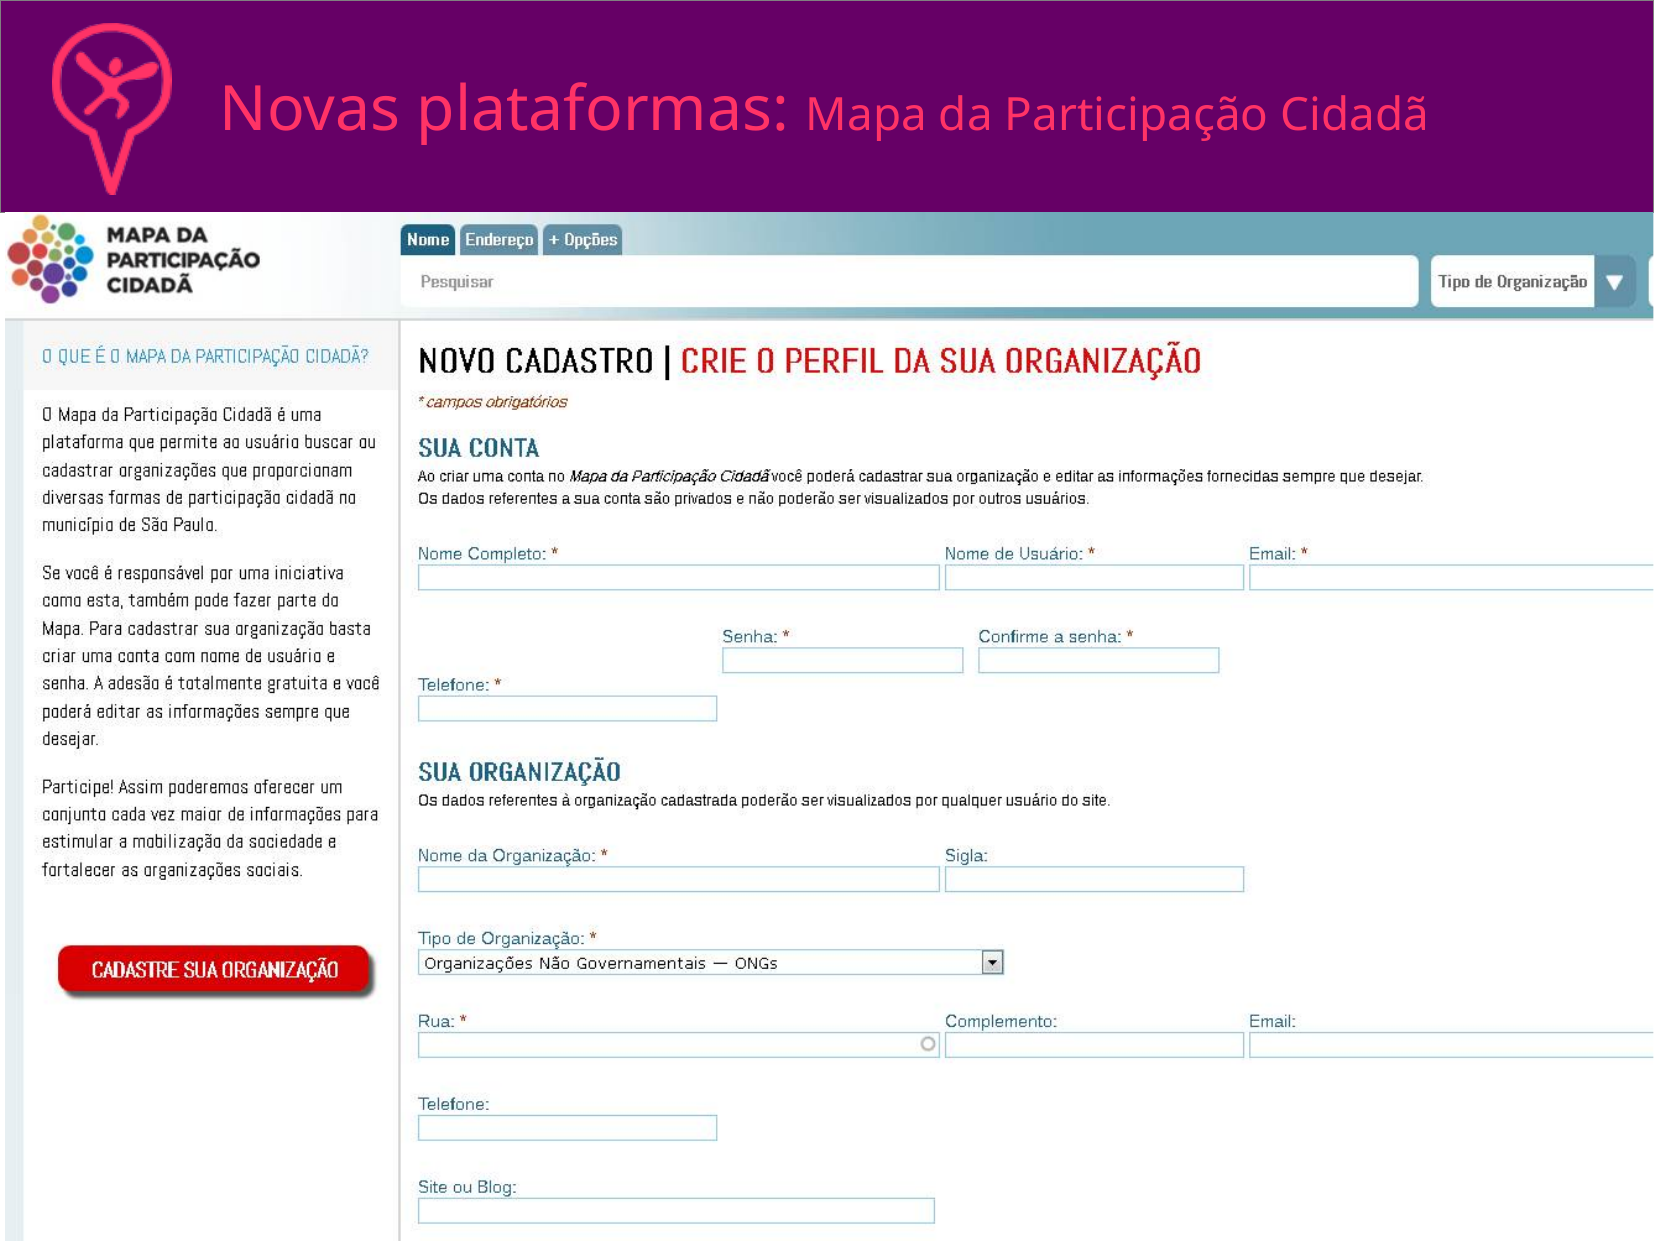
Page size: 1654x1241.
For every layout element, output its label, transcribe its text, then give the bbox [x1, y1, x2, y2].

title Novas plataformas: Mapa da Participação Cidadã [106, 23, 1595, 190]
text_box [0, 0, 1654, 213]
picture [5, 212, 1654, 1241]
picture [52, 23, 172, 195]
